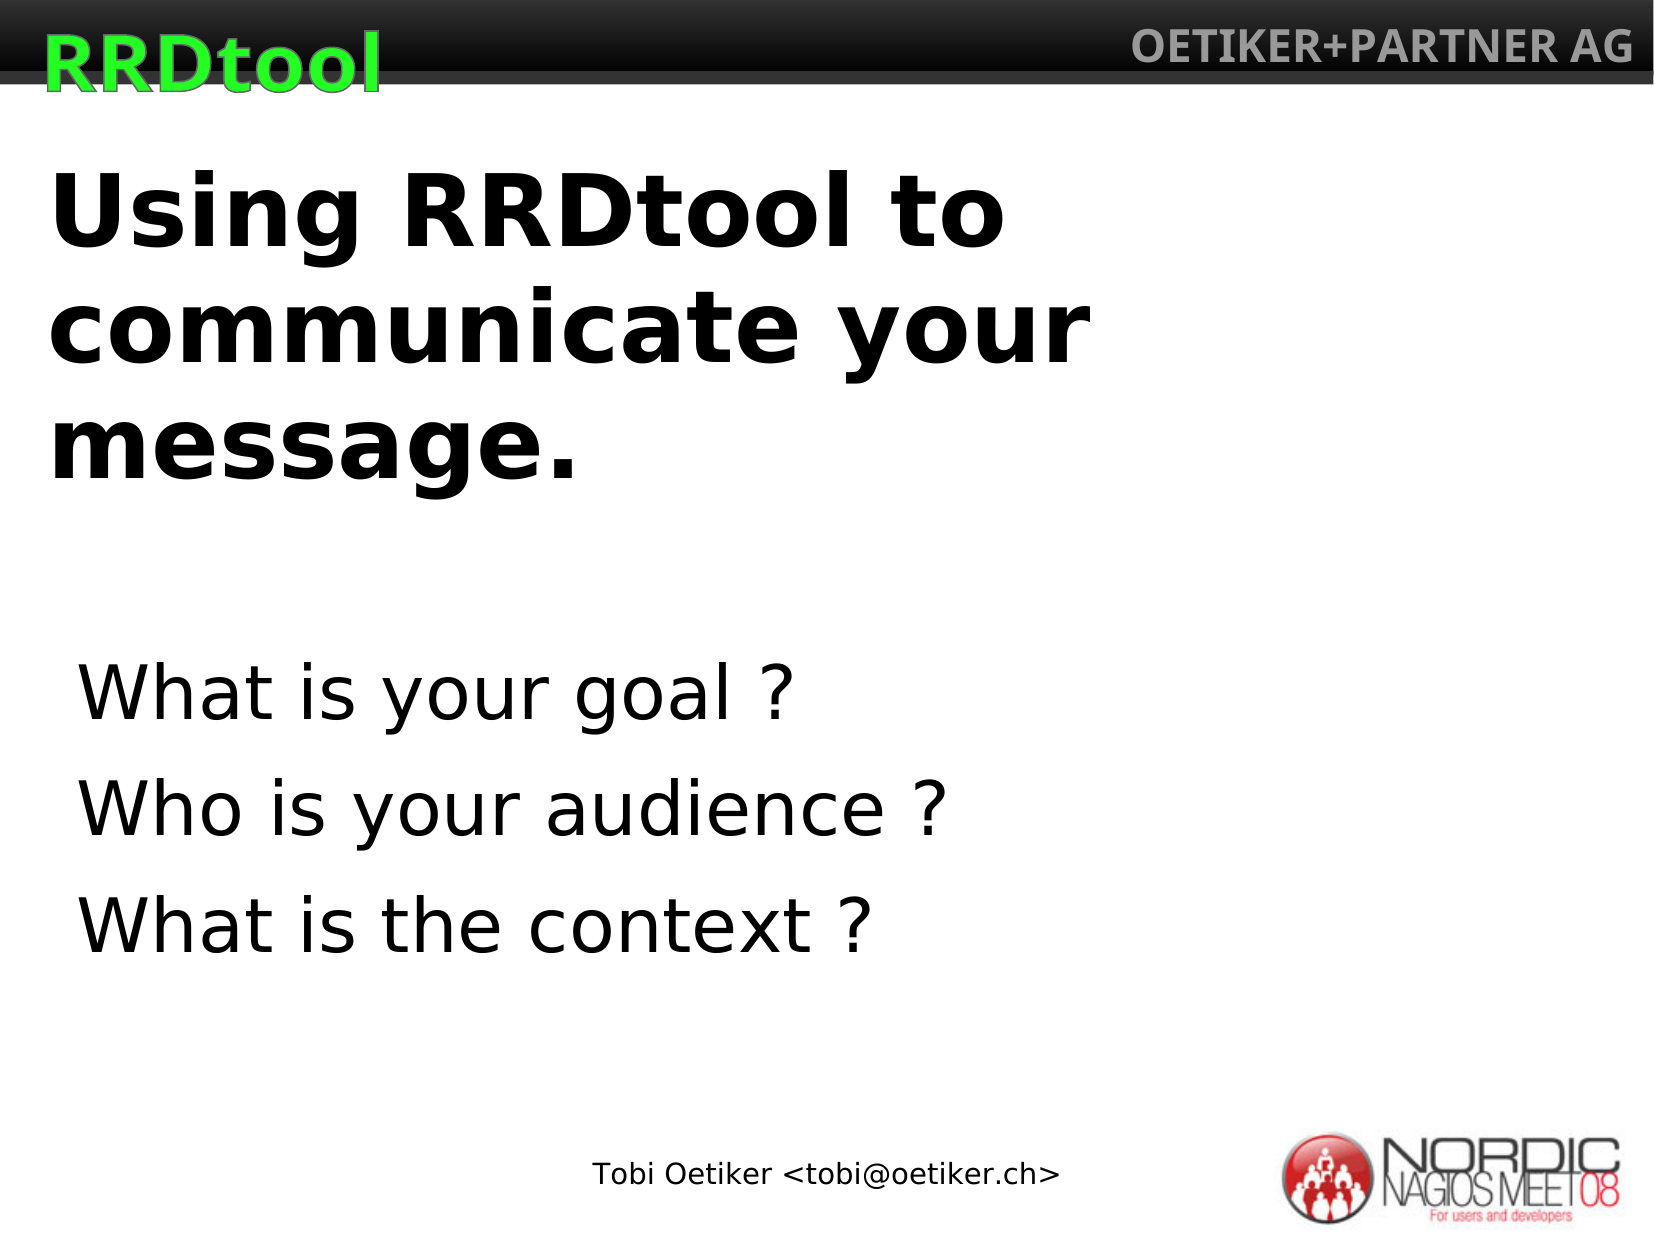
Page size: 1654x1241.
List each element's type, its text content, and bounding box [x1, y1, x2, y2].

list What is your goal ? Who is your audience ? What is the context ? [59, 649, 1580, 1111]
picture [1262, 1116, 1654, 1241]
title Using RRDtool to communicate your message. [47, 153, 1586, 503]
